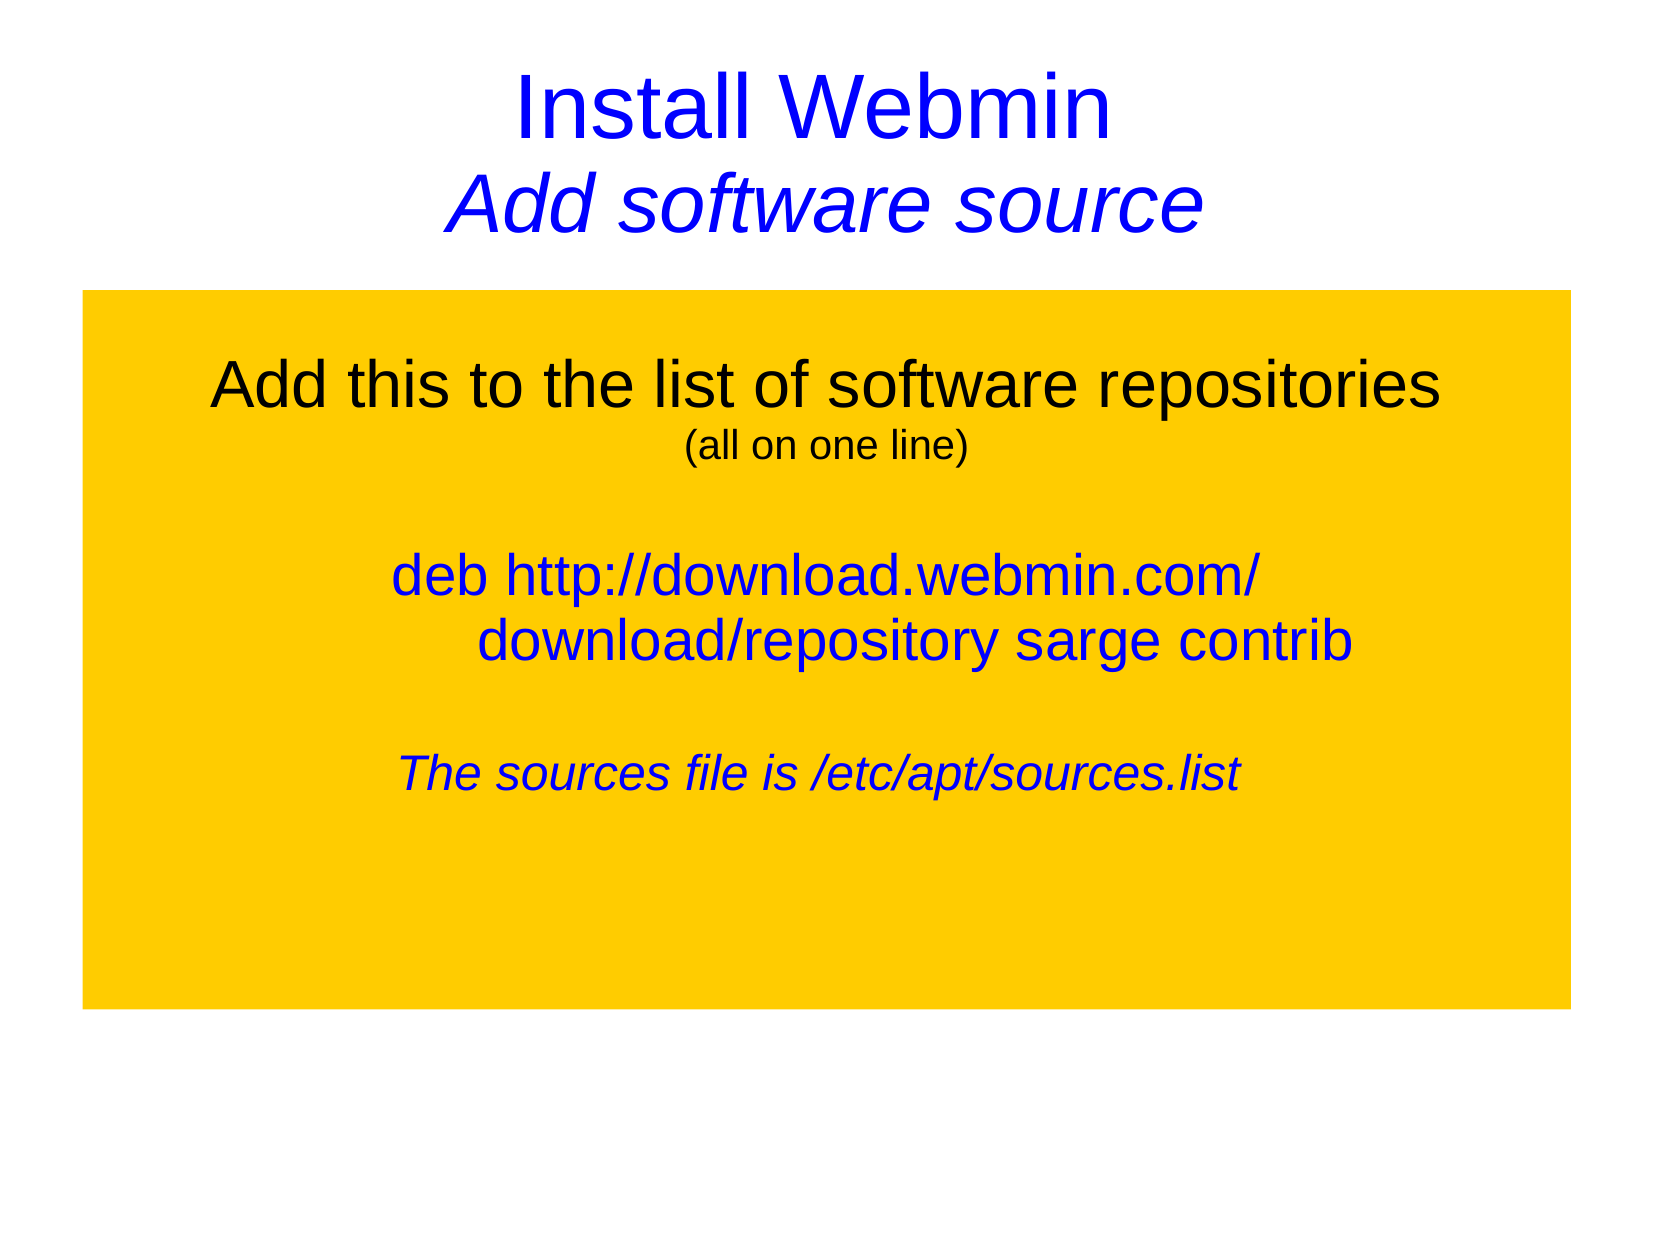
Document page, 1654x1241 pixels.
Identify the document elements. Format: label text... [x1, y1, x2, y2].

title Install Webmin Add software source [82, 49, 1571, 257]
subtitle Add this to the list of software repositories (all on one line) deb http://download.webmin.com/ download/repository sarge contrib The sources file is /etc/apt/sources.list [82, 290, 1571, 1010]
